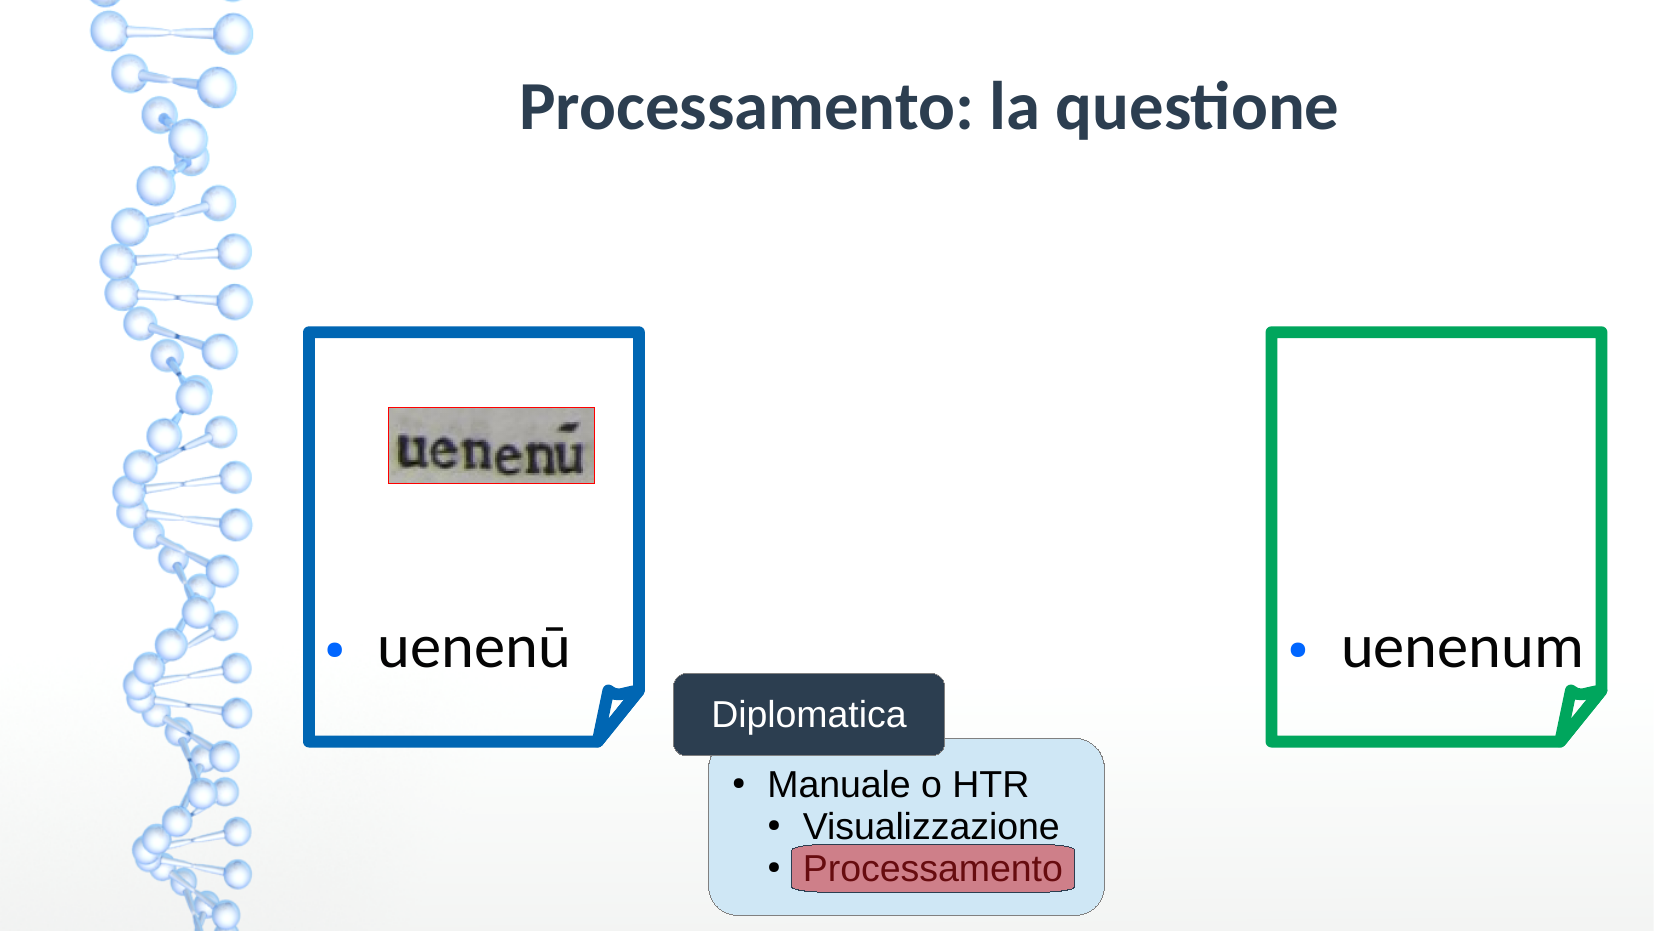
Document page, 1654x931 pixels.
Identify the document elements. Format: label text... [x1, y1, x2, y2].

text_box Manuale o HTR Visualizzazione Processamento [708, 738, 1105, 916]
text_box [791, 844, 1075, 893]
picture [0, 0, 1654, 931]
text_box Diplomatica [673, 673, 945, 756]
list uenenū [315, 620, 626, 703]
list uenenum [1278, 620, 1590, 703]
title Processamento: la questione [265, 35, 1595, 189]
